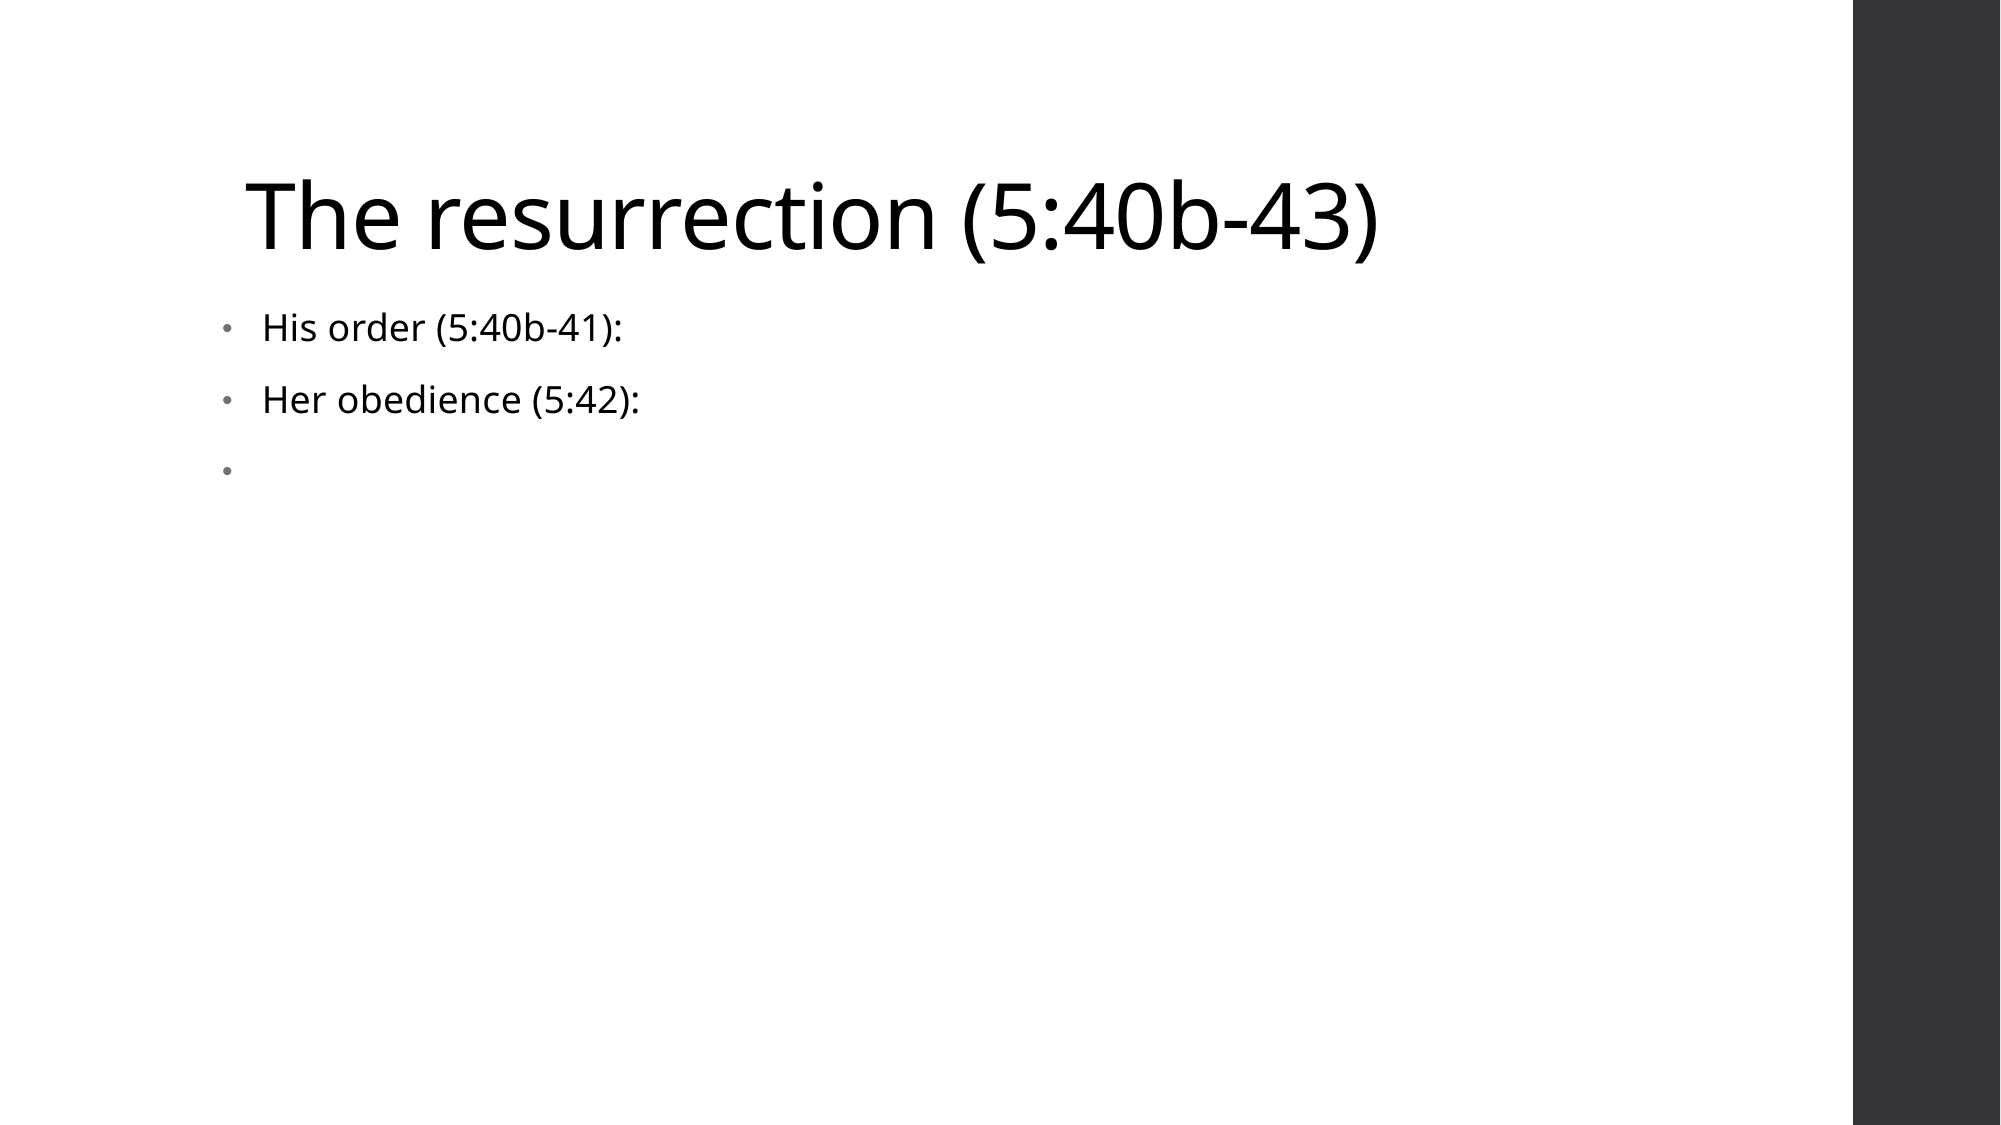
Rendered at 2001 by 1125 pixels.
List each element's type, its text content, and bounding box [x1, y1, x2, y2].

title The resurrection (5:40b-43) [206, 60, 1797, 278]
list His order (5:40b-41): Her obedience (5:42): [206, 299, 1617, 1014]
